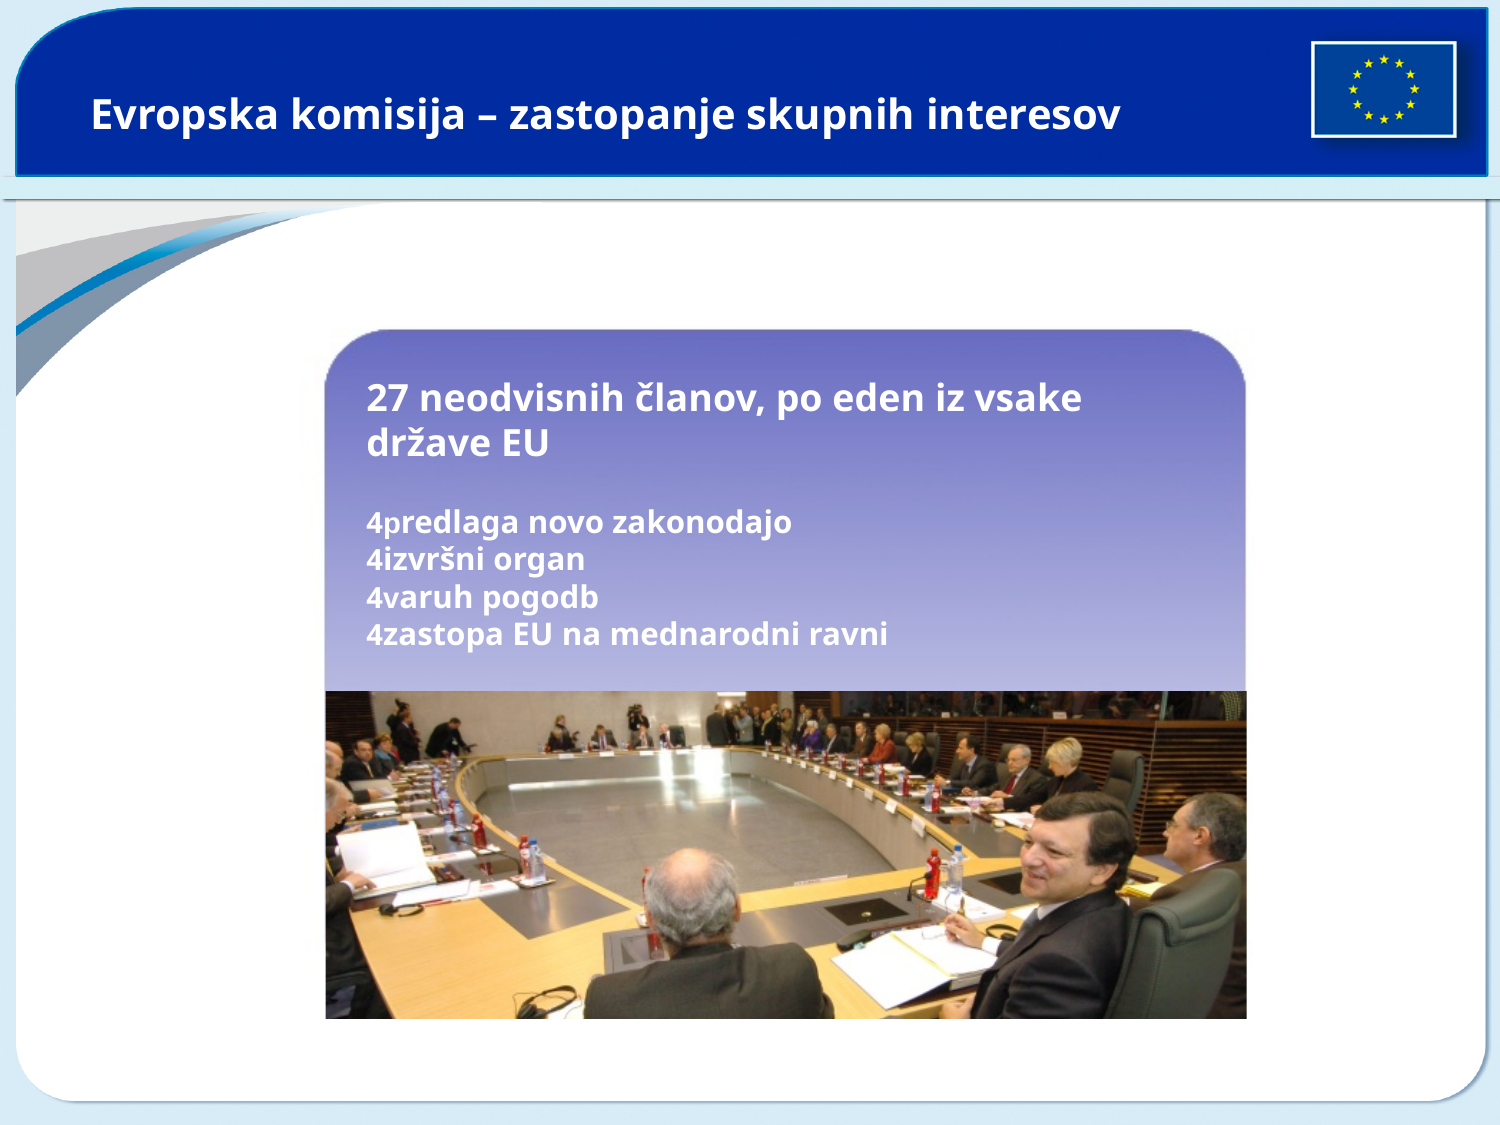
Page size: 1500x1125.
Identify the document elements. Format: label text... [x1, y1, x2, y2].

picture [0, 0, 1500, 1125]
title Evropska komisija – zastopanje skupnih interesov [75, 19, 1294, 207]
text_box 27 neodvisnih članov, po eden iz vsake države EU 4predlaga novo zakonodajo 4izvršni organ 4varuh pogodb 4zastopa EU na mednarodni ravni [351, 200, 1219, 691]
